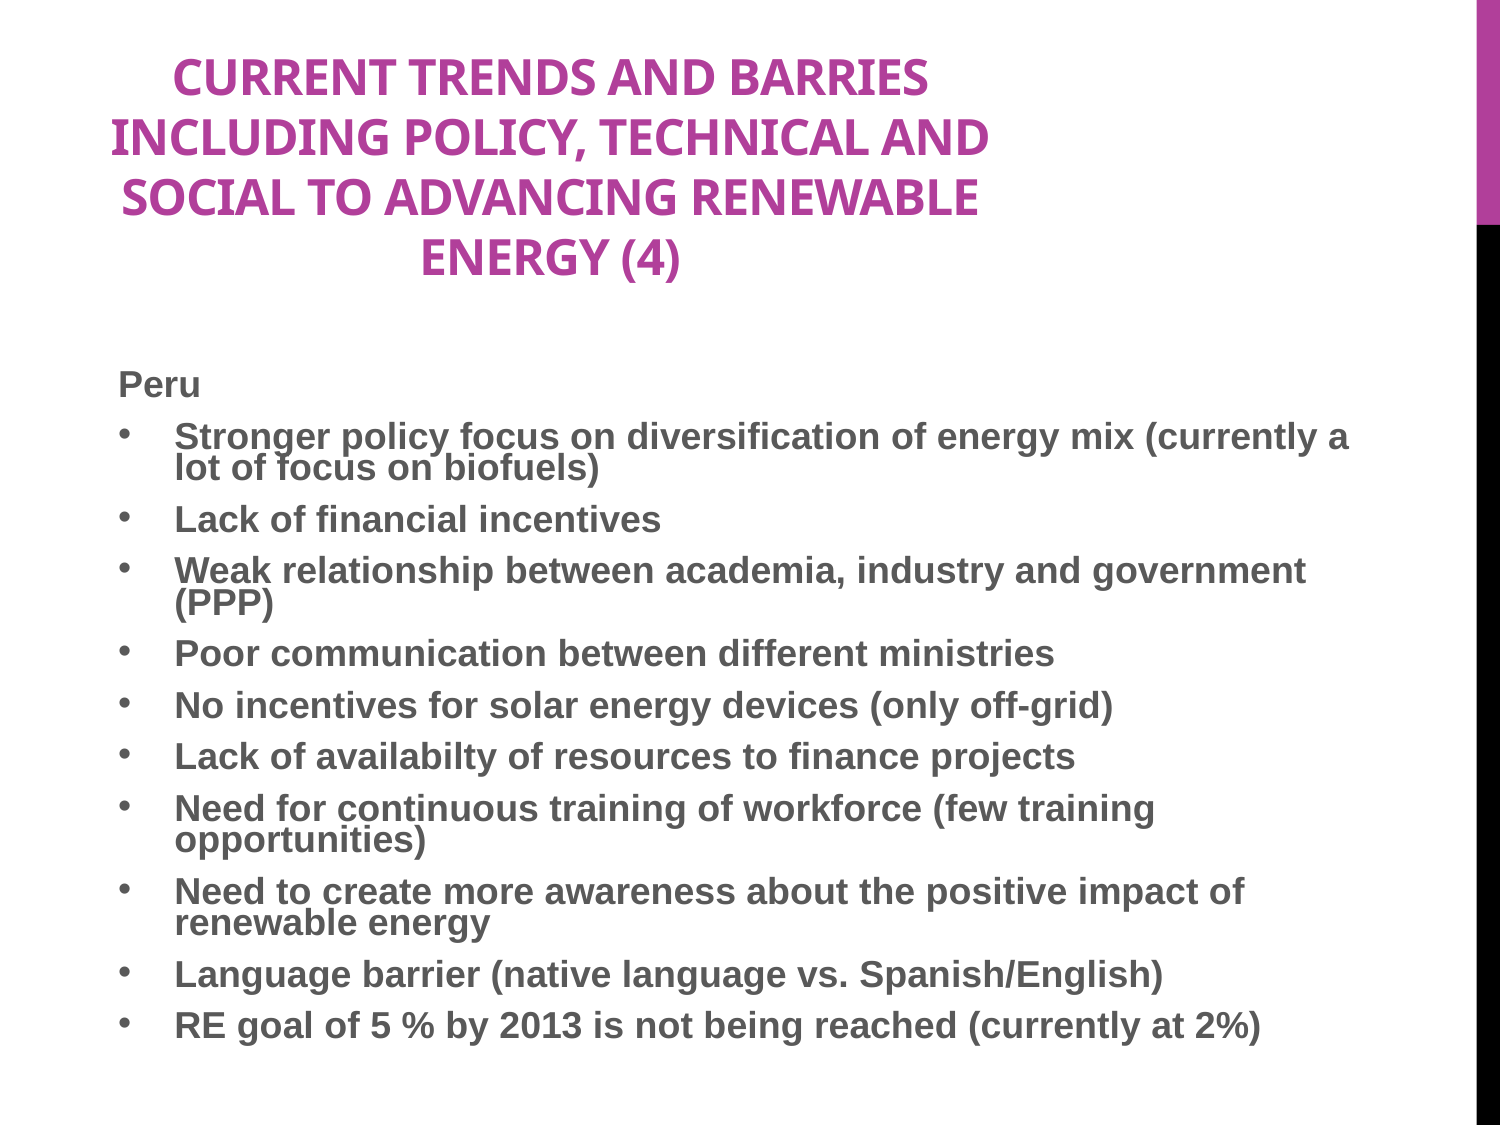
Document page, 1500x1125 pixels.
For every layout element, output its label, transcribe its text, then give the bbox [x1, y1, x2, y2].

list Peru Stronger policy focus on diversification of energy mix (currently a lot of focus on biofuels) Lack of financial incentives Weak relationship between academia, industry and government (PPP) Poor communication between different ministries No incentives for solar energy devices (only off-grid) Lack of availabilty of resources to finance projects Need for continuous training of workforce (few training opportunities) Need to create more awareness about the positive impact of renewable energy Language barrier (native language vs. Spanish/English) RE goal of 5 % by 2013 is not being reached (currently at 2%) [103, 365, 1397, 940]
title Current trends and barries including policy, technical and social to advancing renewable energy (4) [75, 37, 1025, 263]
